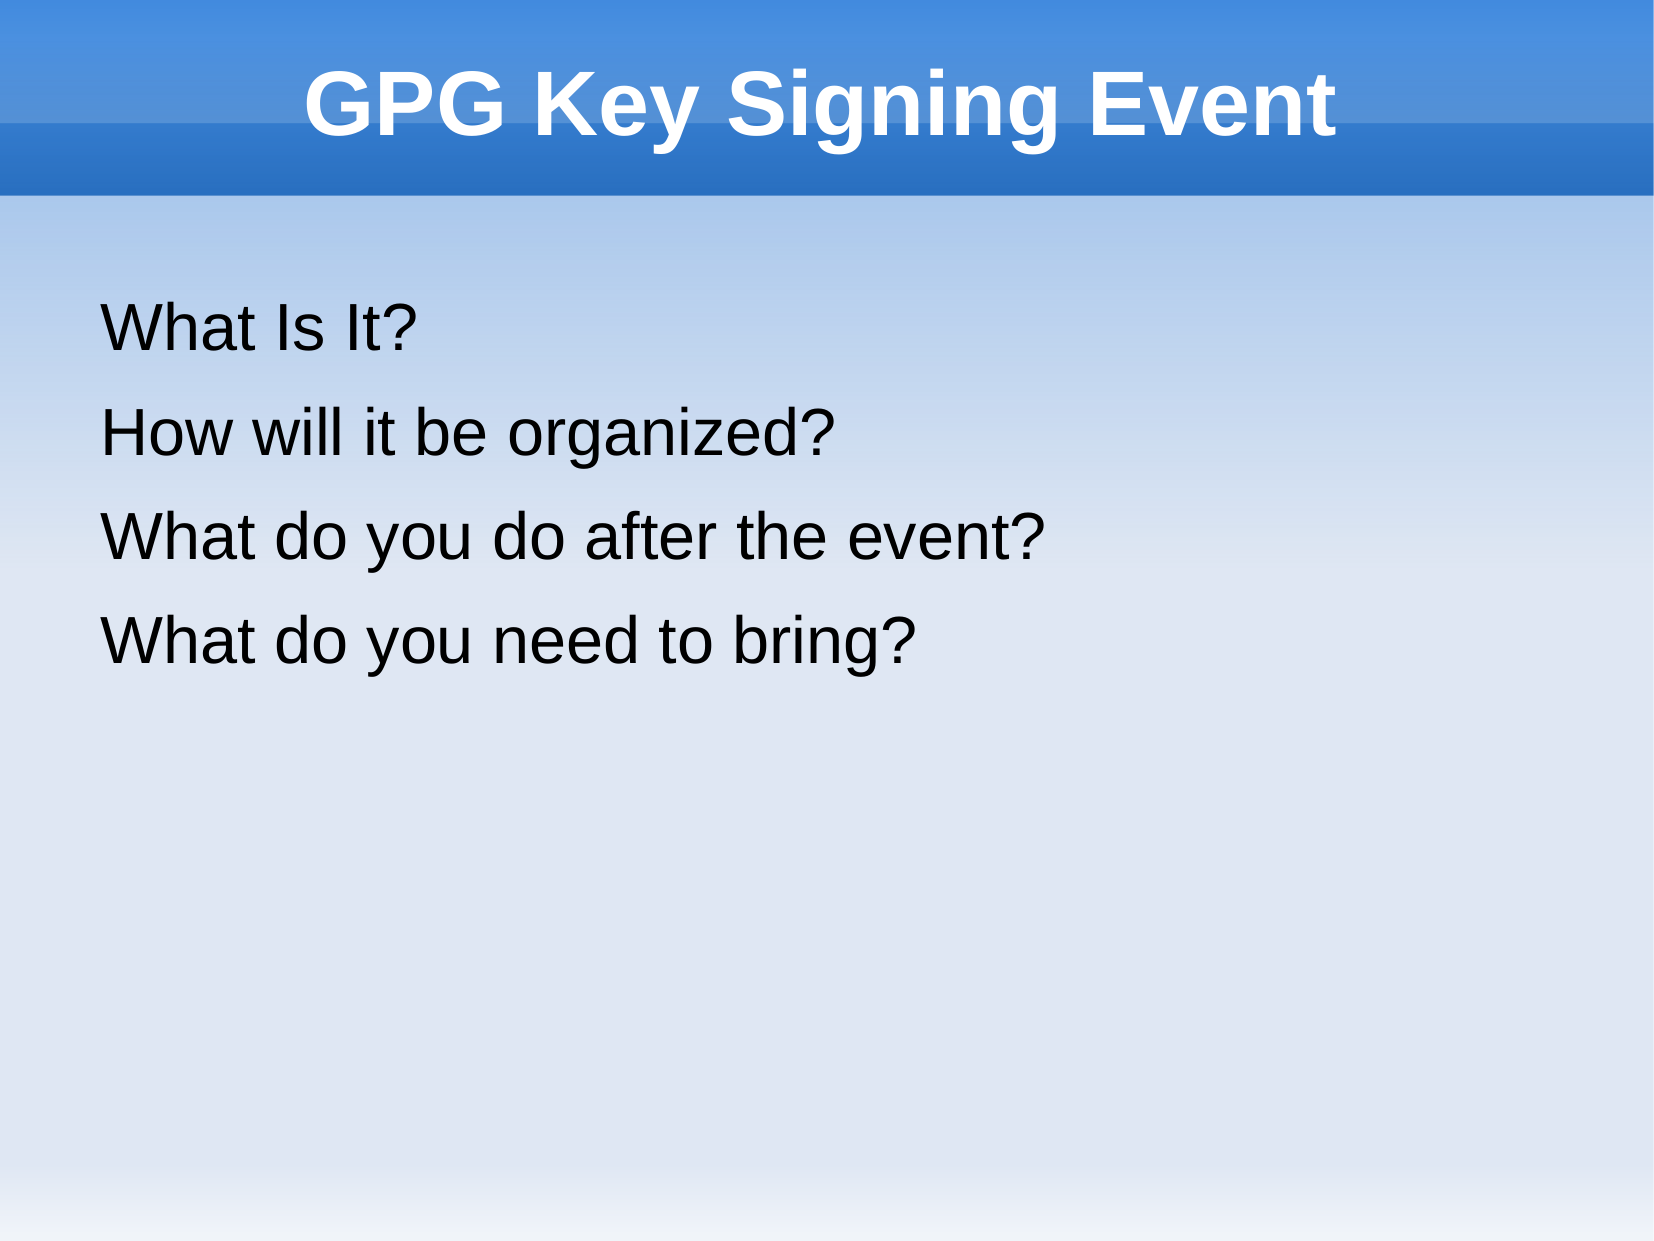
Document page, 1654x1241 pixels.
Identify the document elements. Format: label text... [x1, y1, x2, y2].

title GPG Key Signing Event [76, 0, 1565, 208]
list What Is It? How will it be organized? What do you do after the event? What do you need to bring? [82, 290, 1571, 1094]
picture [0, 0, 1654, 1241]
